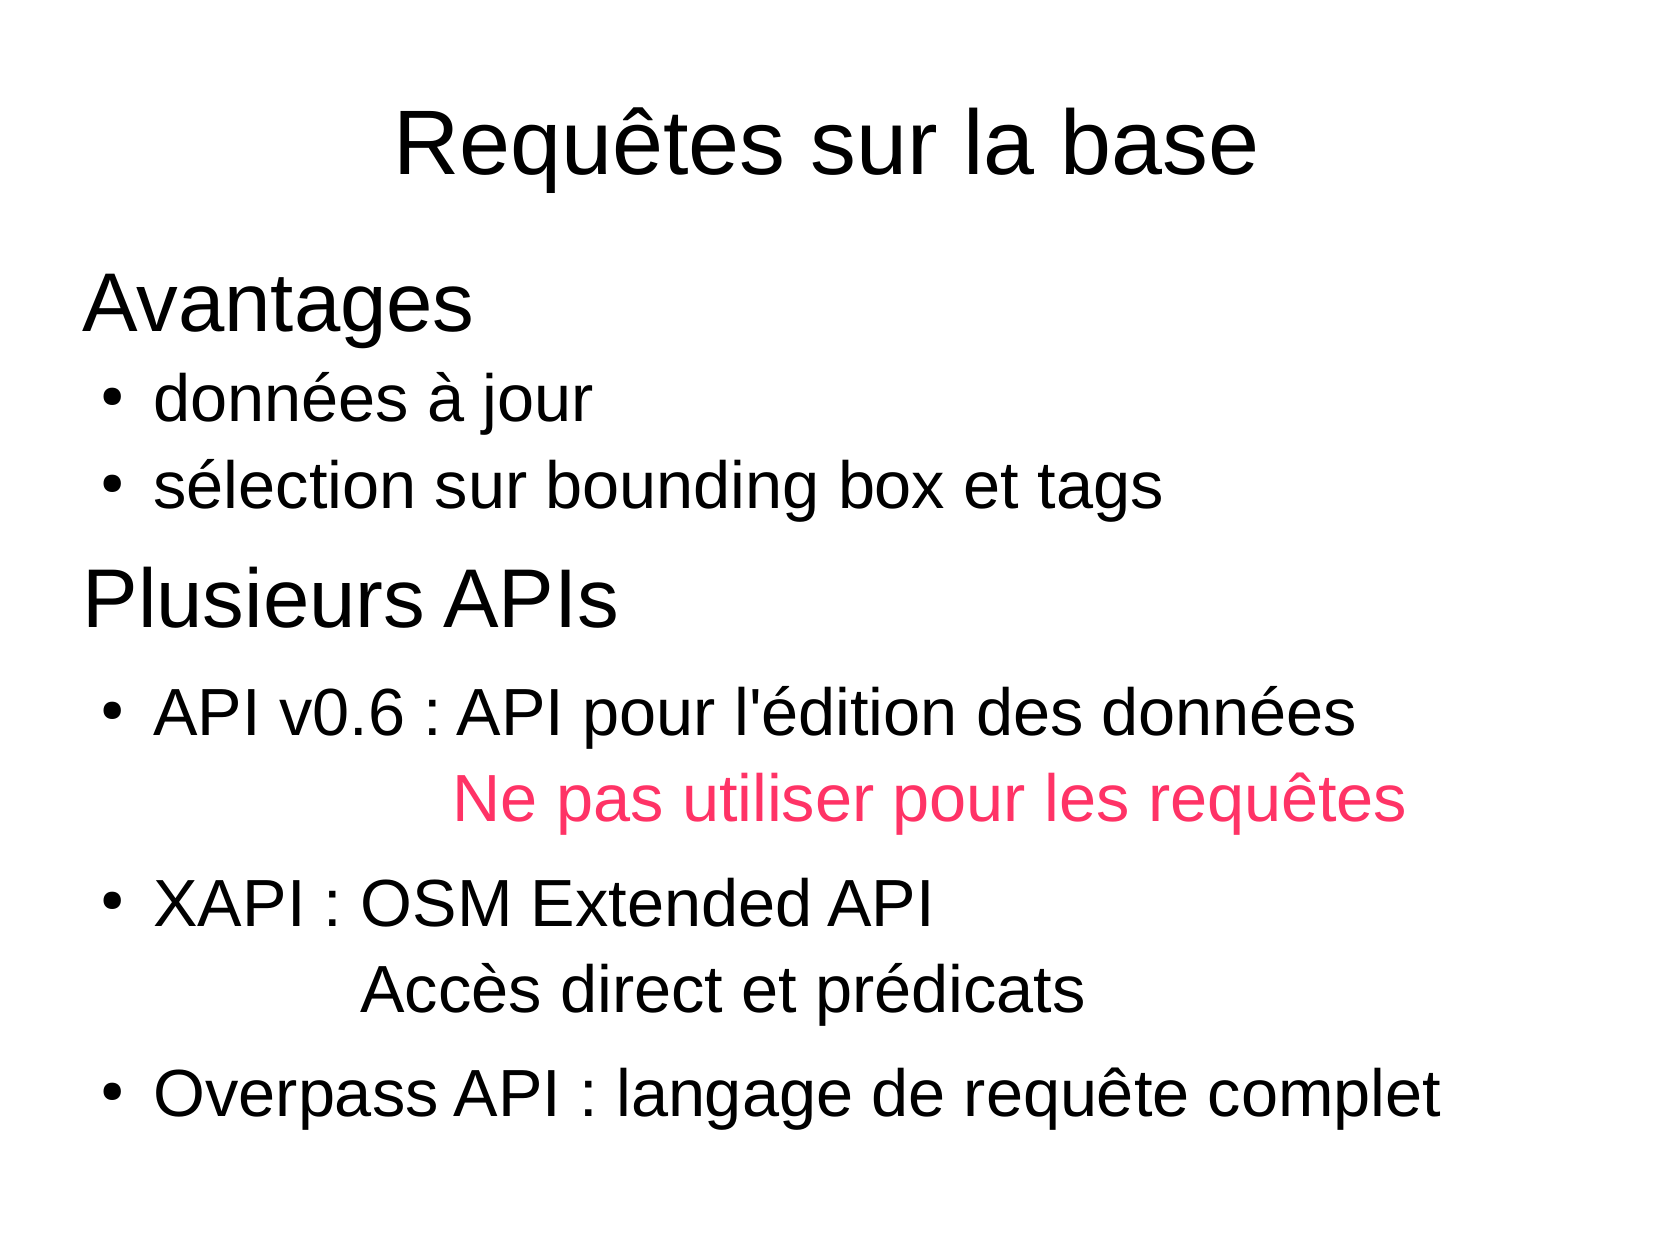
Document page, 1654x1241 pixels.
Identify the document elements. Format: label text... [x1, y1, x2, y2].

title Requêtes sur la base [82, 49, 1571, 237]
list Avantages données à jour sélection sur bounding box et tags Plusieurs APIs API v0.6 : API pour l'édition des données Ne pas utiliser pour les requêtes XAPI : OSM Extended API Accès direct et prédicats Overpass API : langage de requête complet [82, 256, 1571, 1179]
